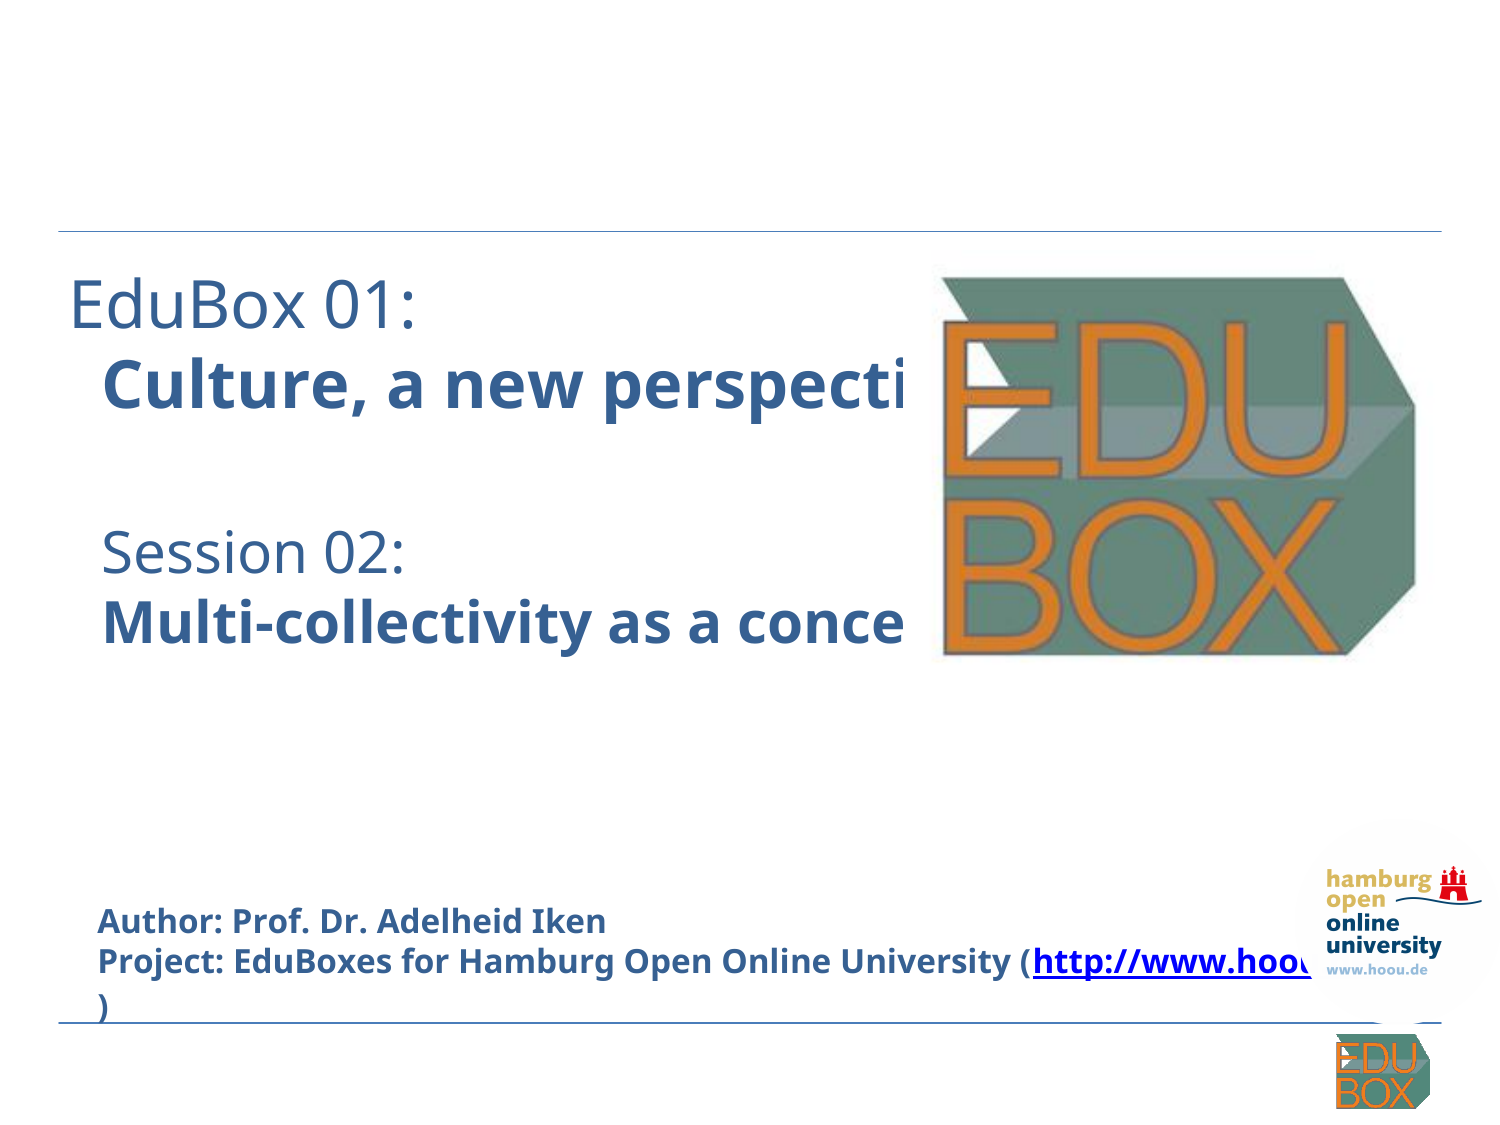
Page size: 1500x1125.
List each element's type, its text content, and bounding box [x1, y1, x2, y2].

picture [1295, 819, 1500, 1025]
picture [903, 250, 1455, 685]
picture [1328, 1028, 1437, 1114]
list EduBox 01: Culture, a new perspective Session 02: Multi-collectivity as a concept Author: Prof. Dr. Adelheid Iken Project: EduBoxes for Hamburg Open Online University (http://www.hoou.de/) [53, 254, 1404, 1005]
